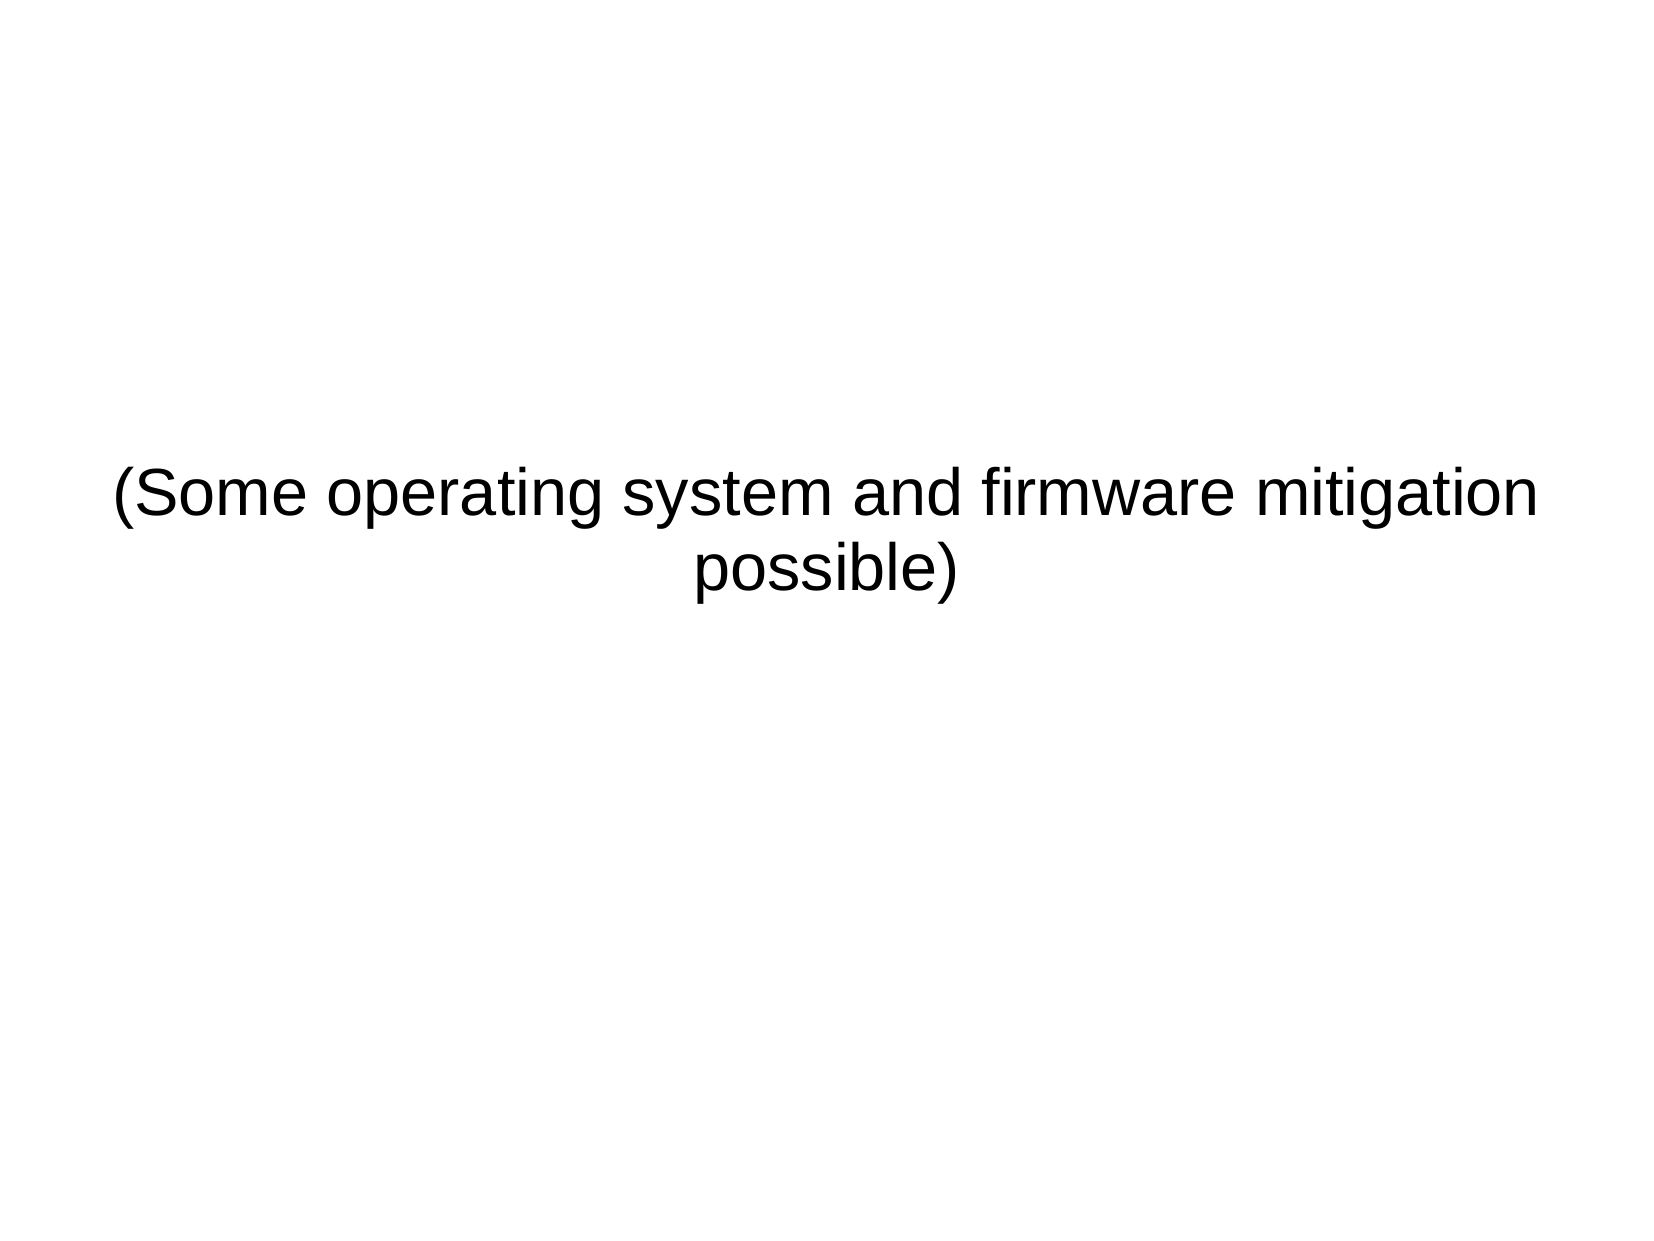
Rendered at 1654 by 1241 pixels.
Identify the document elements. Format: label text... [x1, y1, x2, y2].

subtitle (Some operating system and firmware mitigation possible) [82, 49, 1571, 1010]
